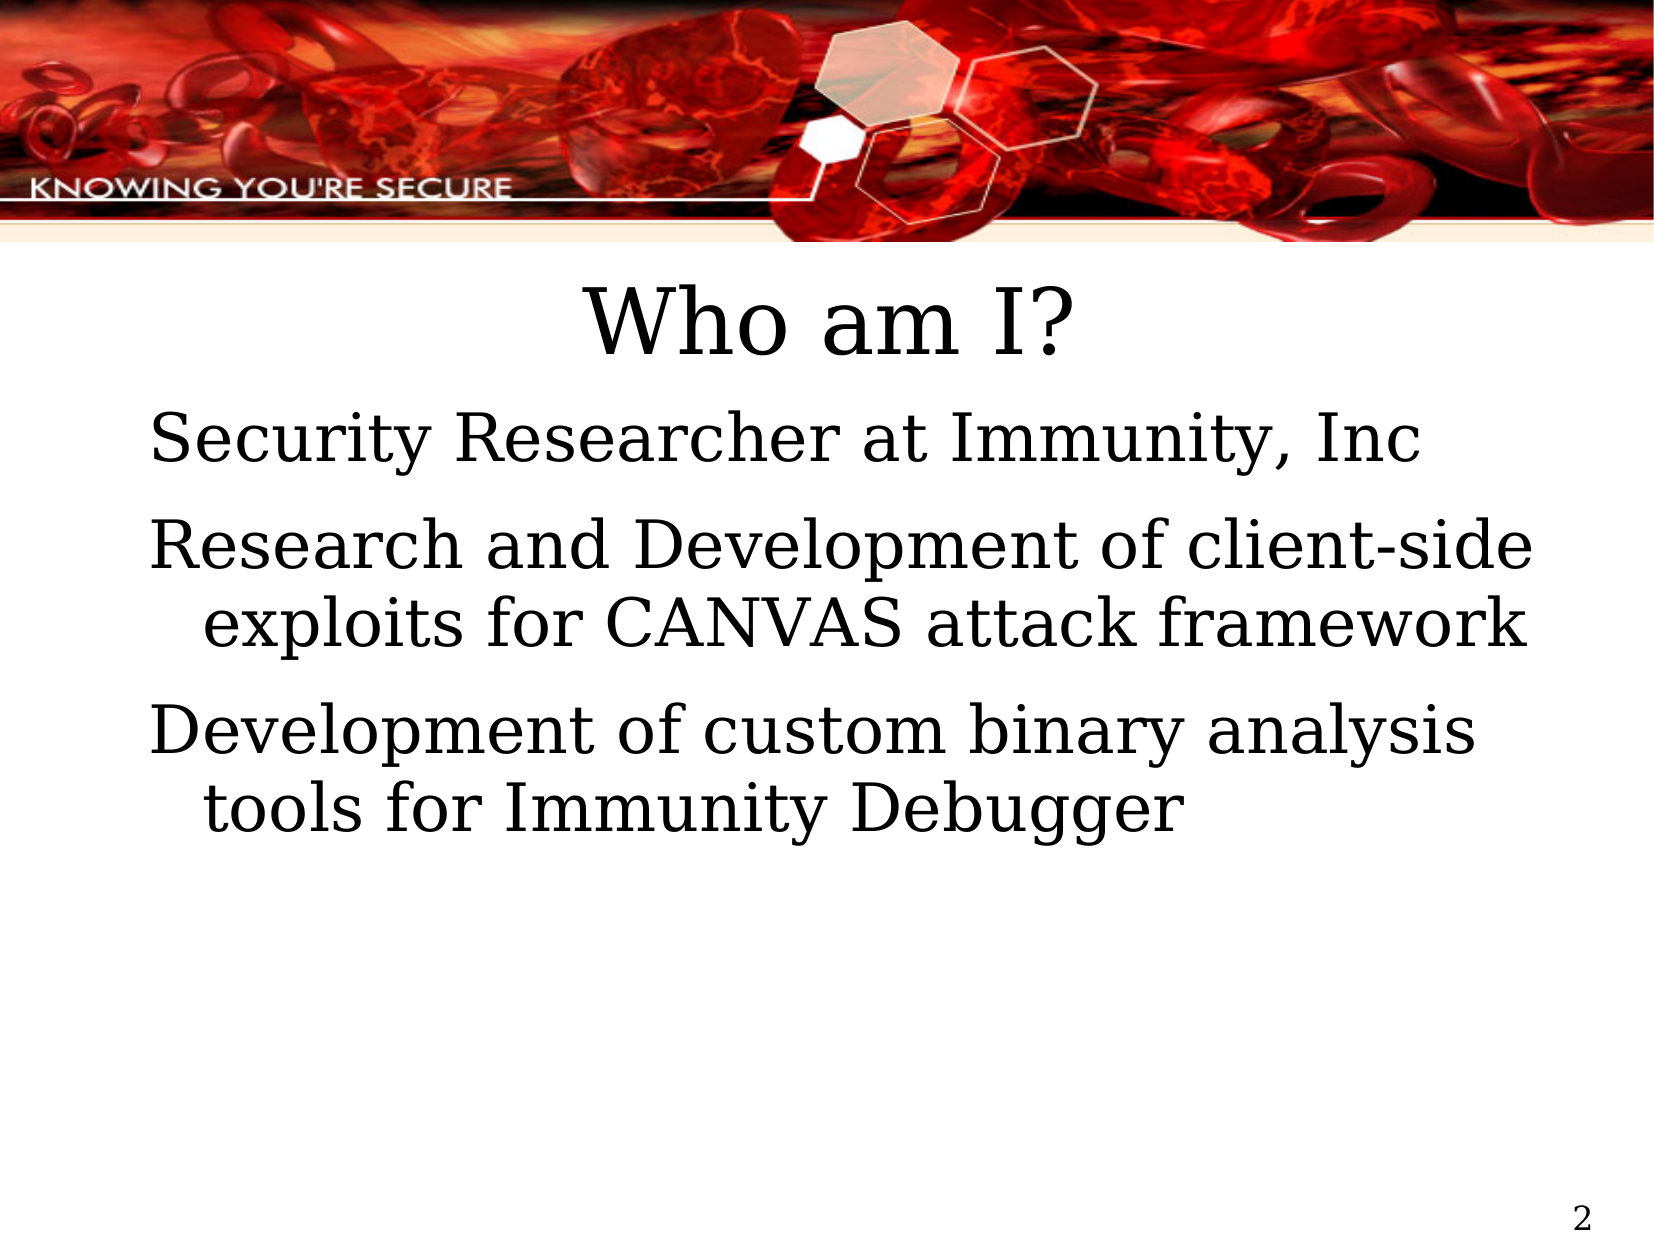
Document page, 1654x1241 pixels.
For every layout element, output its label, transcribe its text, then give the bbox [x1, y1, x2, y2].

picture [0, 0, 1654, 242]
list Security Researcher at Immunity, Inc Research and Development of client-side exploits for CANVAS attack framework Development of custom binary analysis tools for Immunity Debugger [131, 399, 1544, 1236]
title Who am I? [123, 219, 1536, 427]
